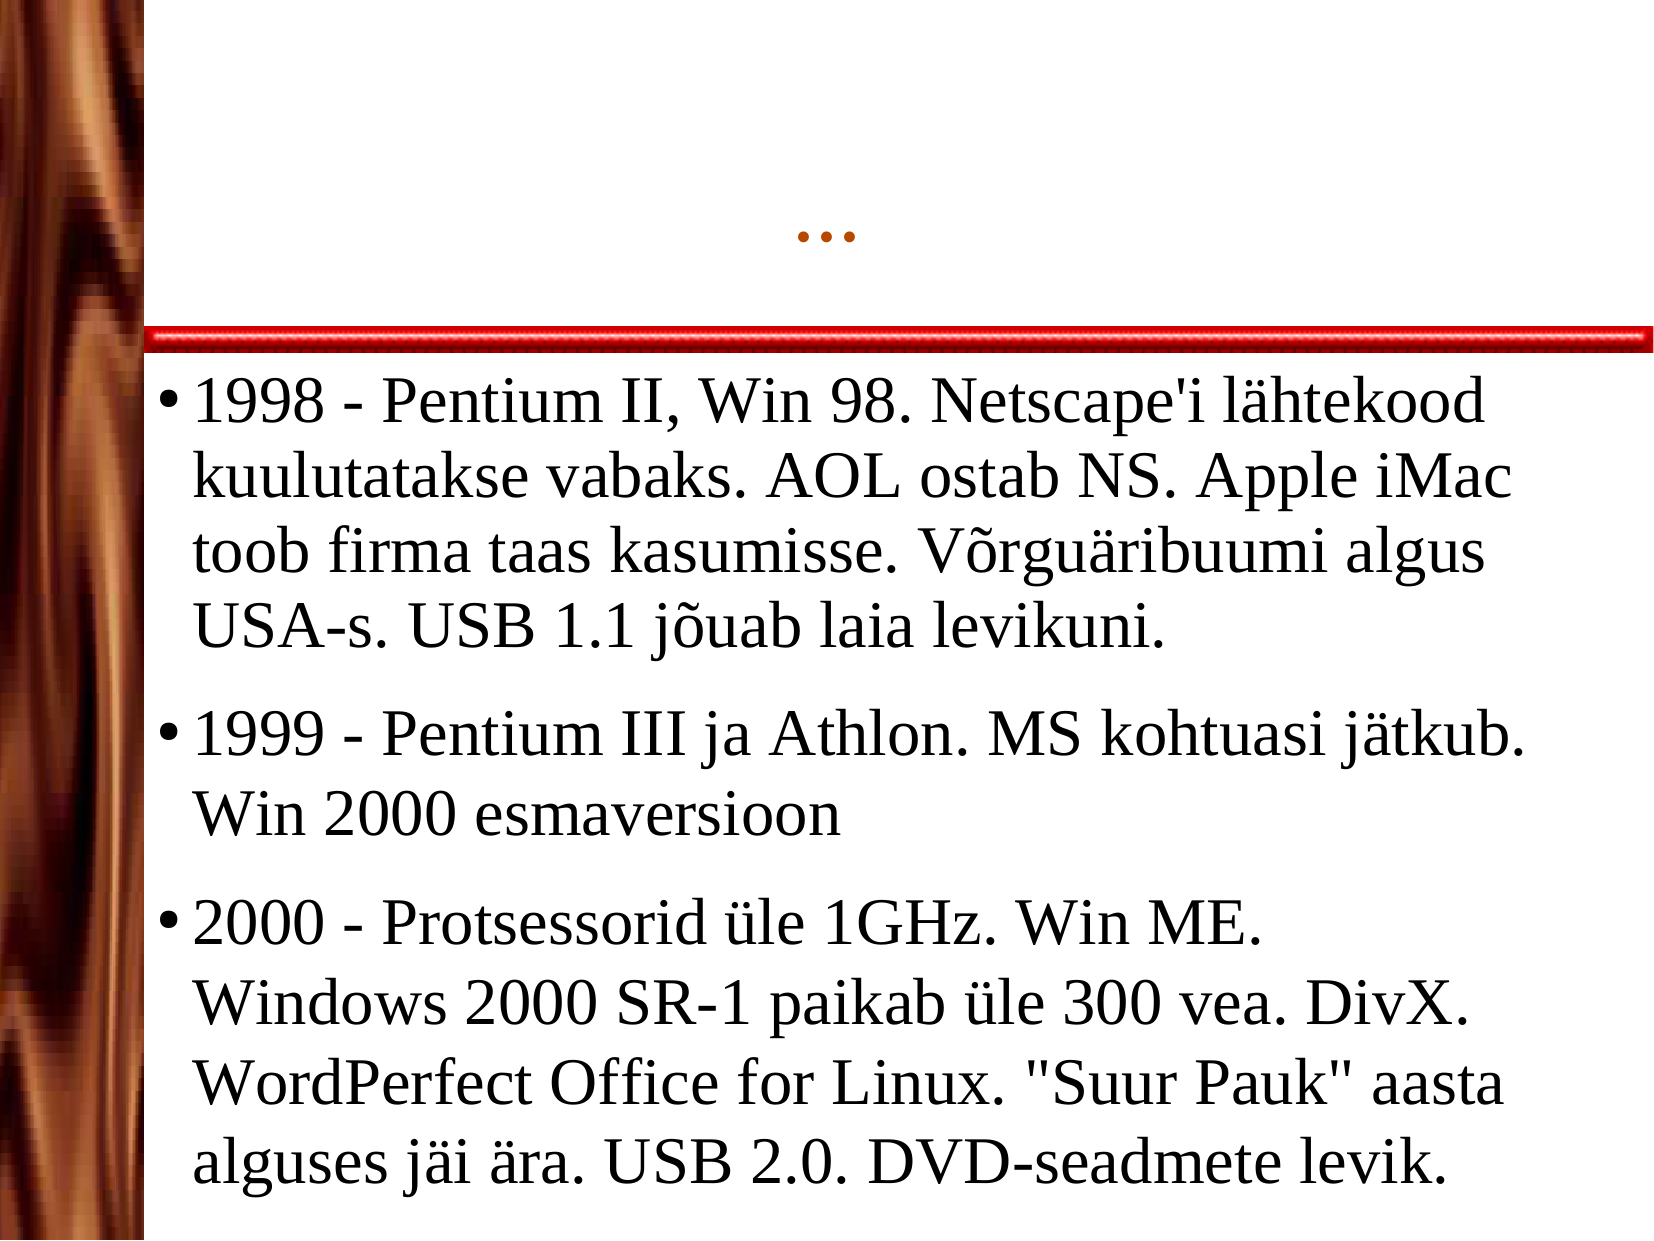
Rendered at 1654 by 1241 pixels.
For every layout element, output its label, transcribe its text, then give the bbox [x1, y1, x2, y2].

list 1998 - Pentium II, Win 98. Netscape'i lähtekood kuulutatakse vabaks. AOL ostab NS. Apple iMac toob firma taas kasumisse. Võrguäribuumi algus USA-s. USB 1.1 jõuab laia levikuni. 1999 - Pentium III ja Athlon. MS kohtuasi jätkub. Win 2000 esmaversioon 2000 - Protsessorid üle 1GHz. Win ME. Windows 2000 SR-1 paikab üle 300 vea. DivX. WordPerfect Office for Linux. "Suur Pauk" aasta alguses jäi ära. USB 2.0. DVD-seadmete levik. [121, 362, 1533, 1198]
title ... [121, 100, 1533, 312]
picture [0, 0, 1654, 1240]
